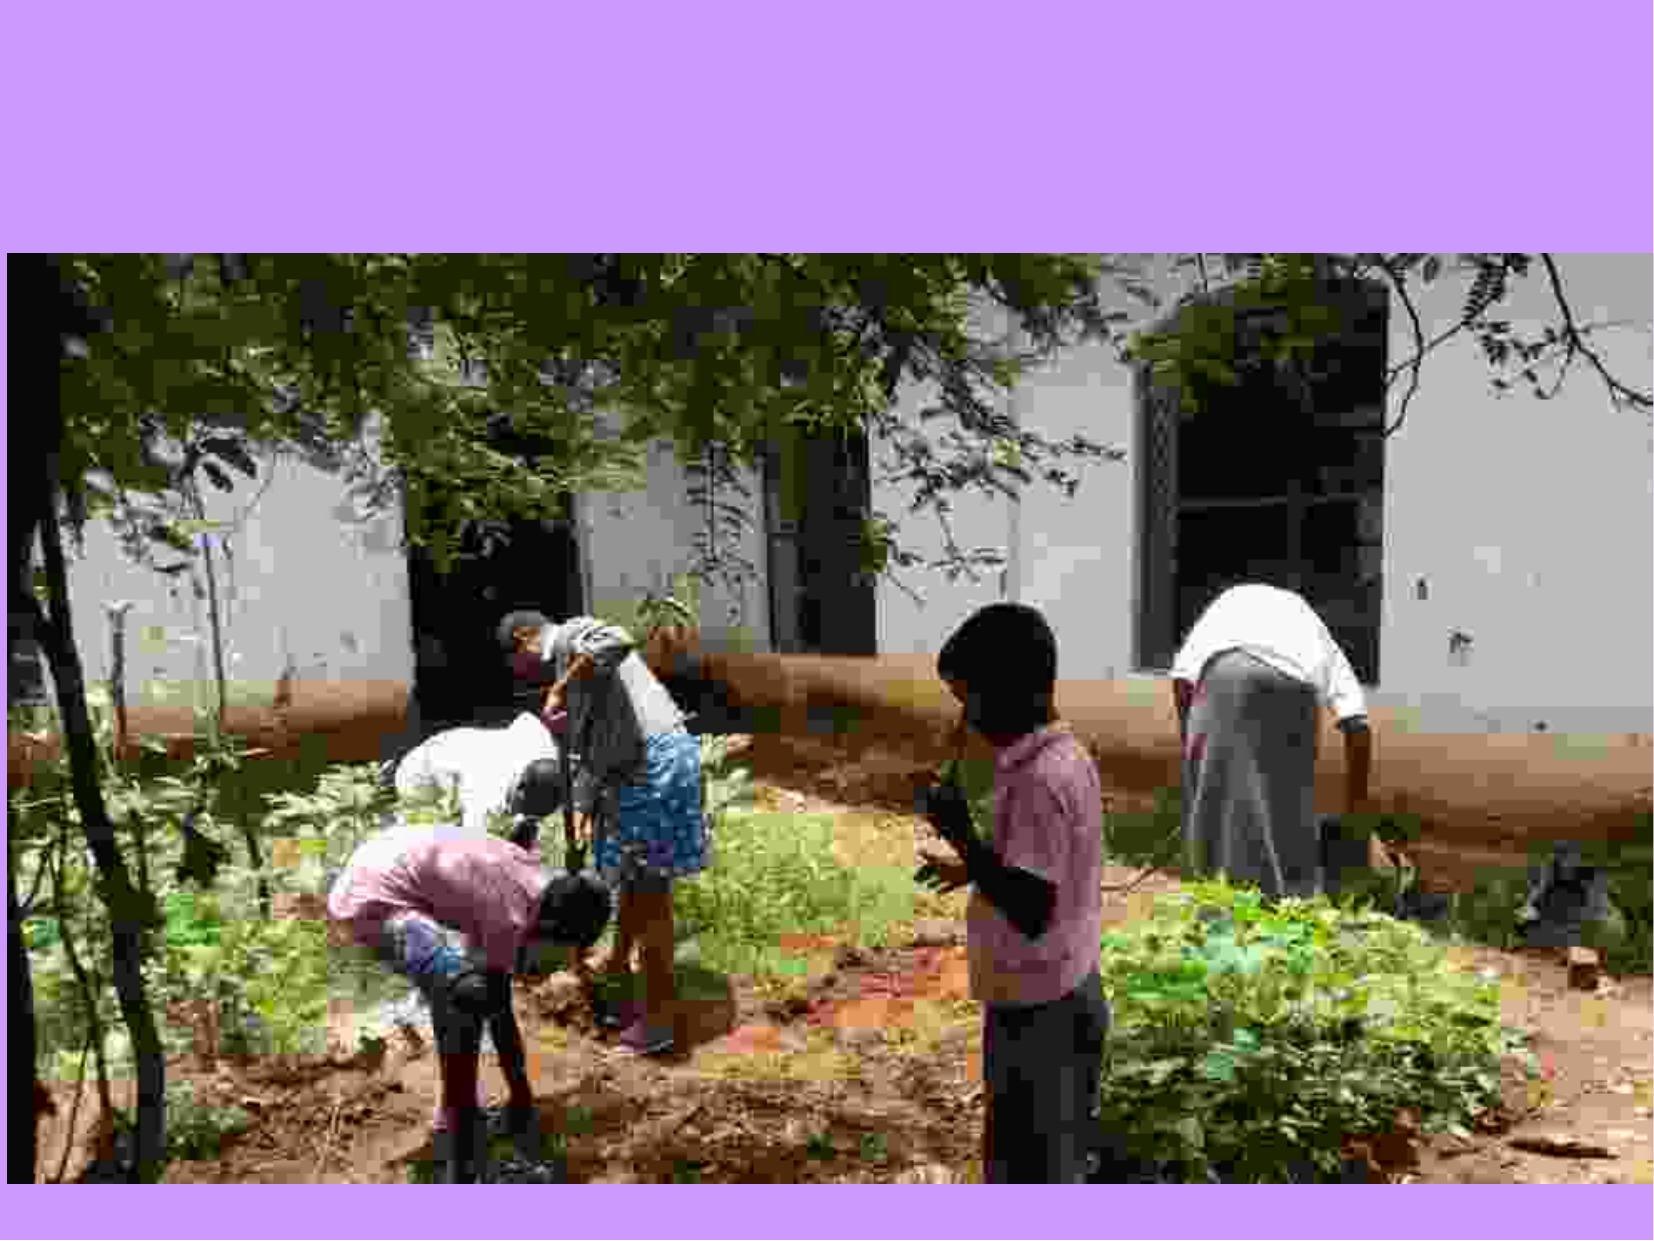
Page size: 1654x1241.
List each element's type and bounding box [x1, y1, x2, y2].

picture [7, 253, 1654, 1184]
